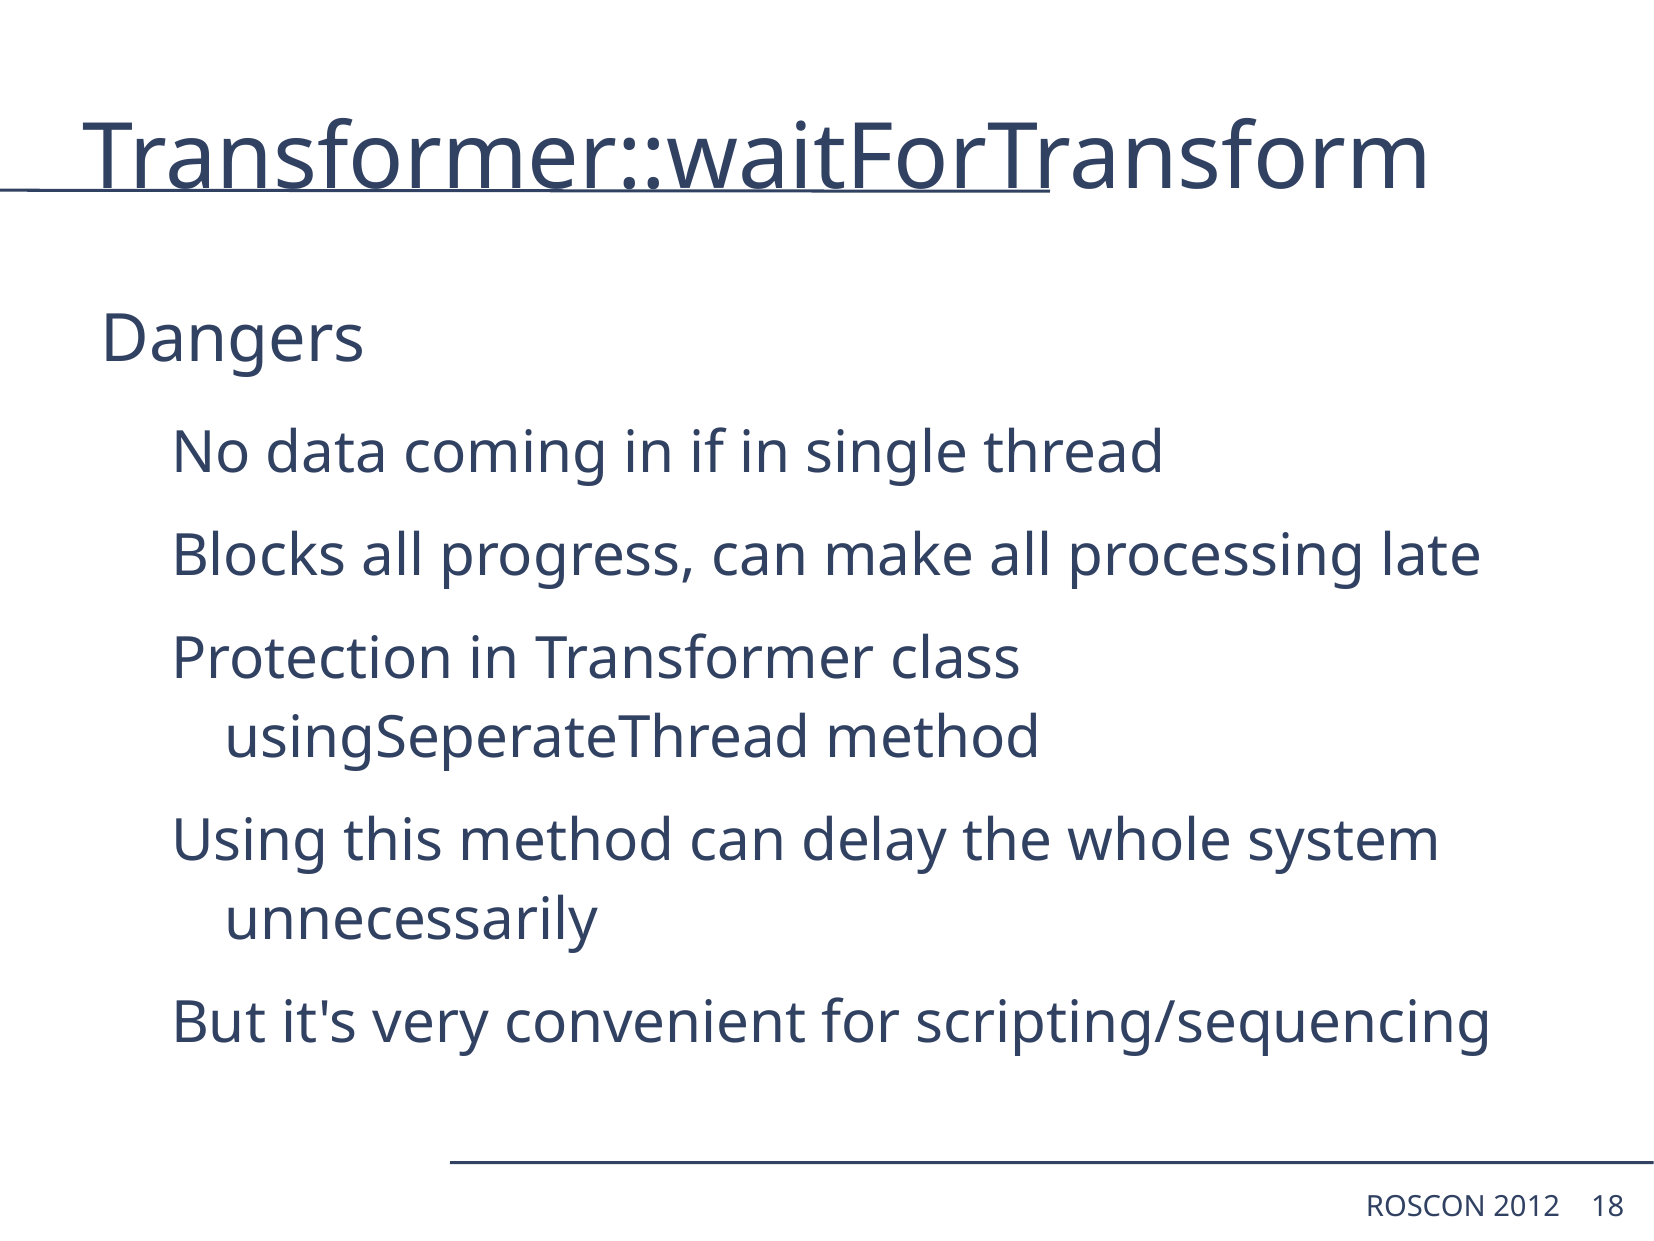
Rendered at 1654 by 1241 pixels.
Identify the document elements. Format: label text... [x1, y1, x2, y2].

list Dangers No data coming in if in single thread Blocks all progress, can make all processing late Protection in Transformer class usingSeperateThread method Using this method can delay the whole system unnecessarily But it's very convenient for scripting/sequencing [82, 290, 1571, 1109]
title Transformer::waitForTransform [82, 56, 1571, 250]
